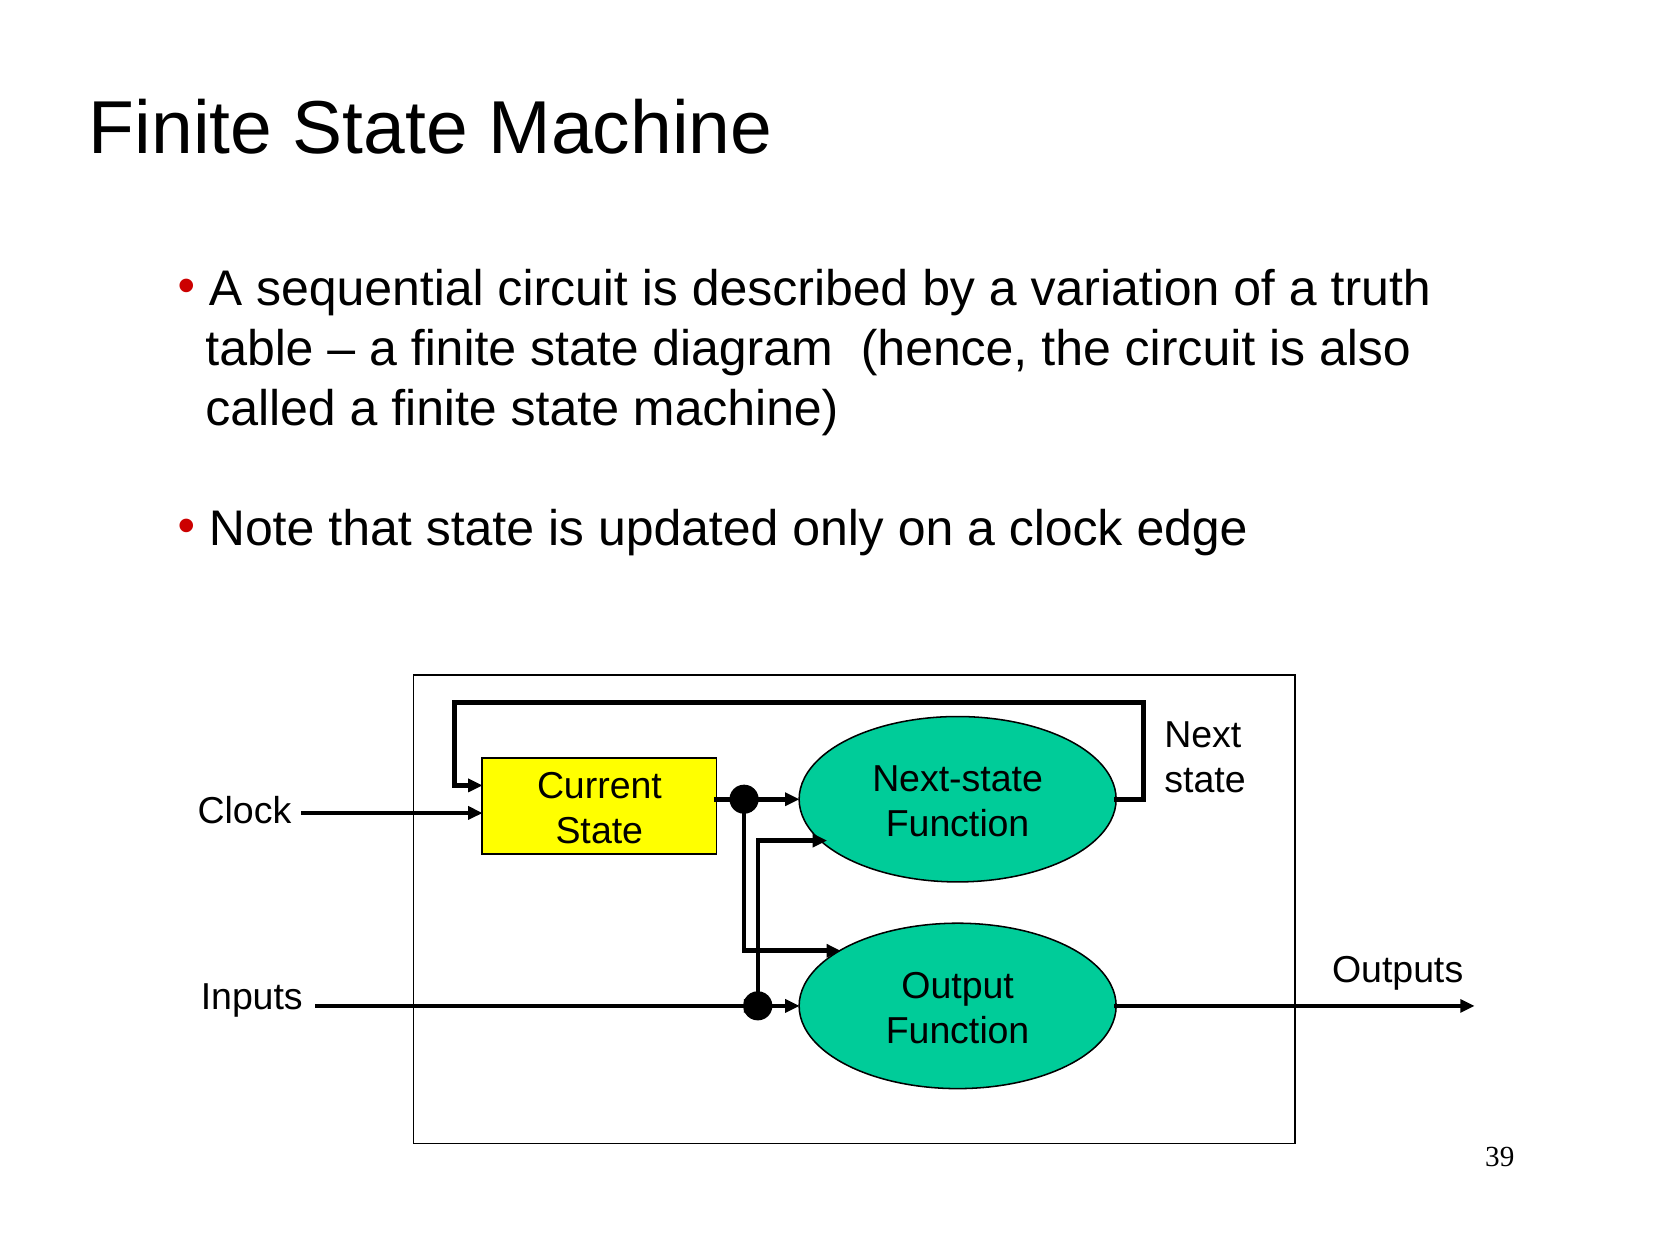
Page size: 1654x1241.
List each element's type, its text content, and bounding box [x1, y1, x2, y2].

text_box Finite State Machine [74, 71, 788, 177]
text_box Output Function [799, 923, 1117, 1089]
text_box Clock [182, 778, 307, 839]
text_box Next-state Function [799, 716, 1117, 882]
text_box Next state [1149, 702, 1261, 809]
text_box [760, 953, 826, 1005]
text_box [413, 1007, 1296, 1144]
text_box [457, 705, 1141, 798]
text_box Current State [482, 757, 717, 855]
text_box <number> [1185, 1129, 1530, 1213]
text_box [746, 800, 812, 948]
text_box [413, 802, 756, 1004]
text_box Inputs [186, 964, 318, 1026]
text_box Outputs [1317, 936, 1479, 998]
text_box [413, 675, 1296, 1004]
text_box A sequential circuit is described by a variation of a truth table – a finite state diagram (hence, the circuit is also called a finite state machine) Note that state is updated only on a clock edge [162, 247, 1447, 564]
